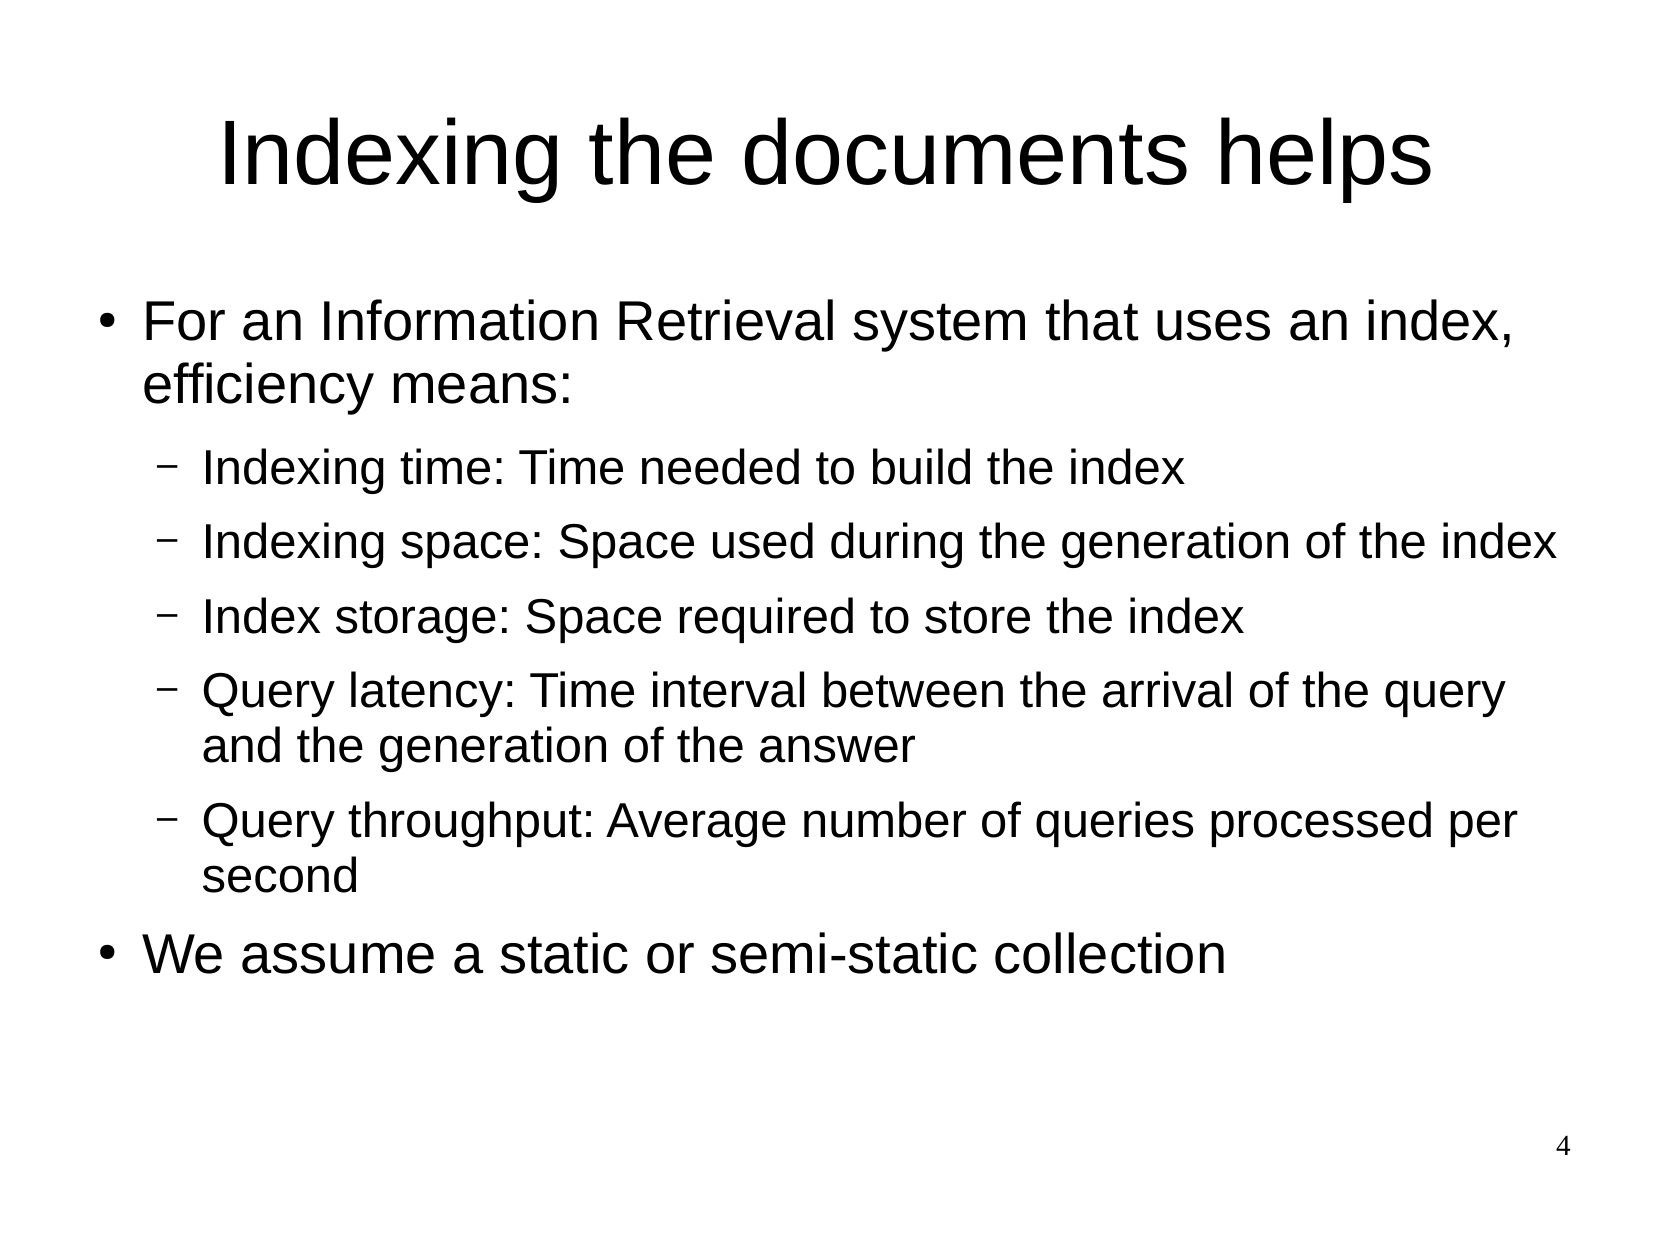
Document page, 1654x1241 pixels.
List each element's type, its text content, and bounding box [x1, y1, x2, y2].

title Indexing the documents helps [82, 49, 1571, 257]
list For an Information Retrieval system that uses an index, efficiency means: Indexing time: Time needed to build the index Indexing space: Space used during the generation of the index Index storage: Space required to store the index Query latency: Time interval between the arrival of the query and the generation of the answer Query throughput: Average number of queries processed per second We assume a static or semi-static collection [82, 290, 1571, 1010]
